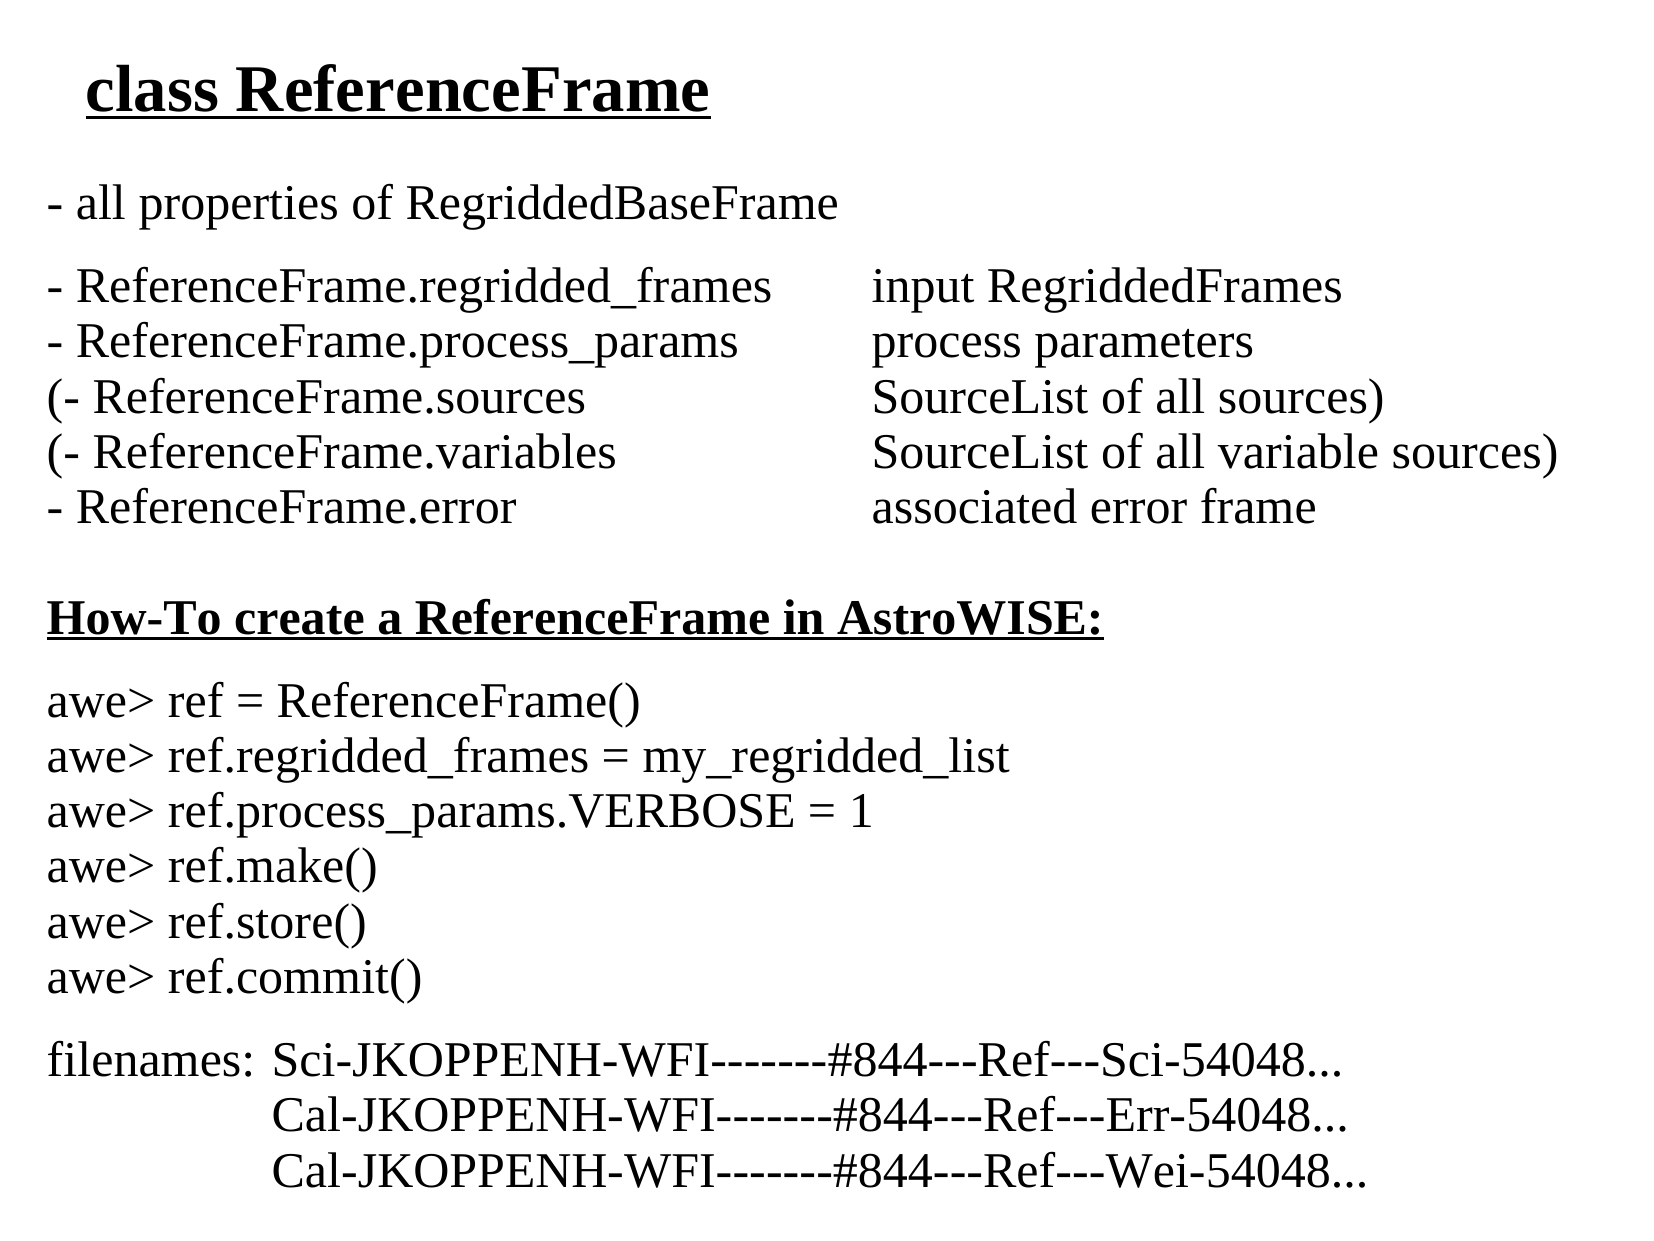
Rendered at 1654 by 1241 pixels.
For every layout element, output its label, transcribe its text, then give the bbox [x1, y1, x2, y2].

text_box class ReferenceFrame [85, 52, 1276, 142]
text_box - all properties of RegriddedBaseFrame - ReferenceFrame.regridded_frames input RegriddedFrames - ReferenceFrame.process_params process parameters (- ReferenceFrame.sources SourceList of all sources) (- ReferenceFrame.variables SourceList of all variable sources) - ReferenceFrame.error associated error frame How-To create a ReferenceFrame in AstroWISE: awe> ref = ReferenceFrame() awe> ref.regridded_frames = my_regridded_list awe> ref.process_params.VERBOSE = 1 awe> ref.make() awe> ref.store() awe> ref.commit() filenames: Sci-JKOPPENH-WFI-------#844---Ref---Sci-54048... Cal-JKOPPENH-WFI-------#844---Ref---Err-54048... Cal-JKOPPENH-WFI-------#844---Ref---Wei-54048... [46, 174, 1560, 1198]
